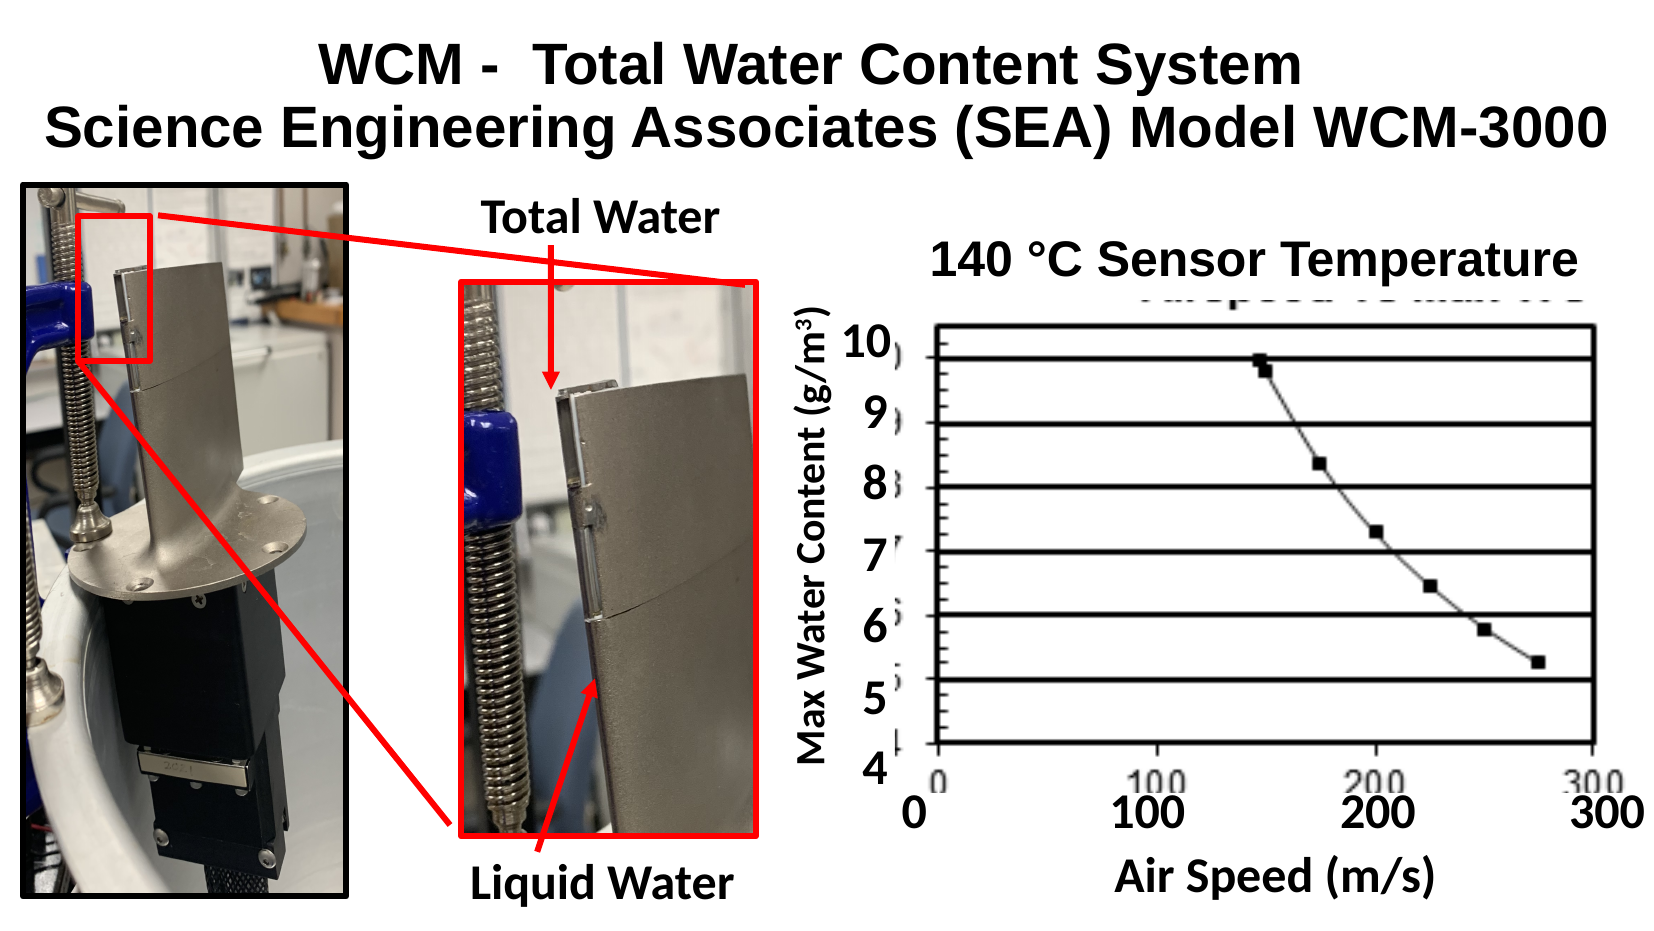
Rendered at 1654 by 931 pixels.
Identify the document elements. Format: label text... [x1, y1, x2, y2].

text_box 300 [1538, 771, 1654, 846]
text_box 7 [831, 517, 919, 589]
text_box 6 [831, 589, 919, 660]
picture [464, 284, 753, 834]
text_box 140 °C Sensor Temperature [857, 219, 1617, 294]
text_box 0 [866, 771, 962, 846]
text_box 9 [831, 370, 919, 446]
text_box WCM - Total Water Content System Science Engineering Associates (SEA) Model WCM-3000 [0, 6, 1651, 188]
text_box 200 [1309, 771, 1446, 846]
text_box Liquid Water [441, 842, 764, 918]
picture [81, 219, 147, 358]
text_box 5 [831, 660, 919, 732]
picture [25, 187, 344, 894]
text_box Max Water Content (g/m3) [775, 255, 841, 817]
text_box 10 [822, 299, 910, 375]
text_box 8 [831, 446, 919, 517]
text_box Air Speed (m/s) [957, 834, 1594, 910]
picture [910, 300, 1635, 793]
text_box 4 [831, 732, 919, 802]
text_box 0 [908, 802, 919, 823]
text_box Total Water [459, 175, 753, 251]
text_box 100 [1079, 771, 1216, 846]
